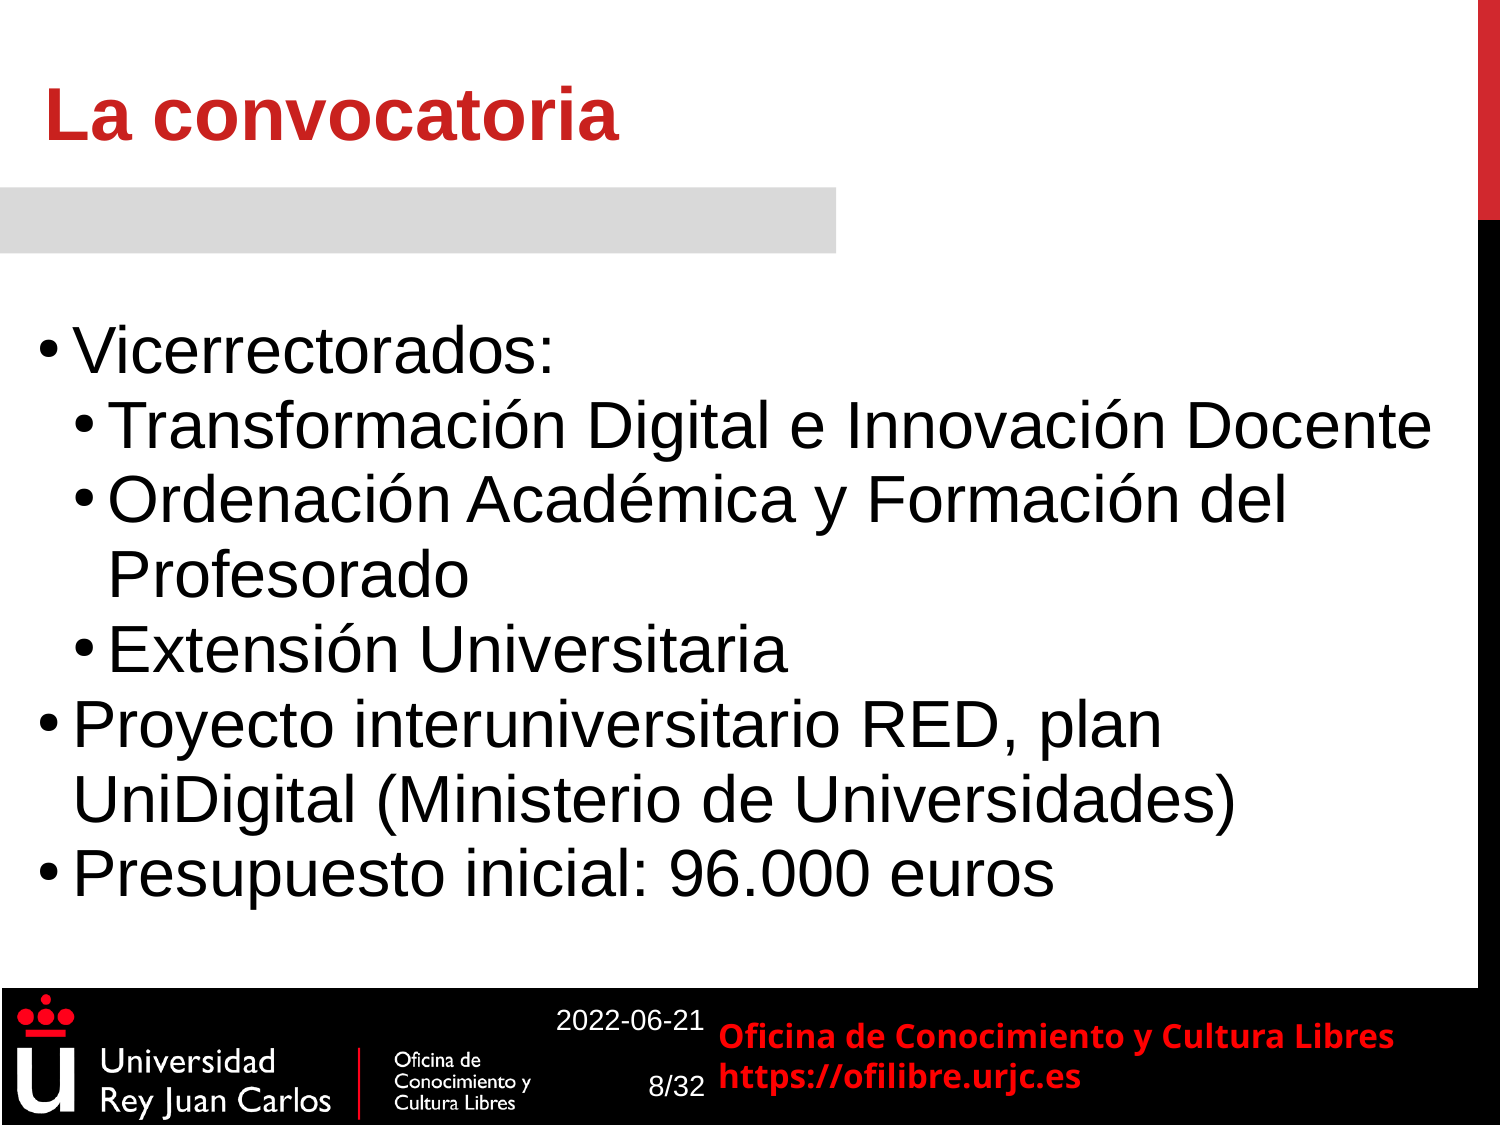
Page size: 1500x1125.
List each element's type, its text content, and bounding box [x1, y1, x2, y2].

title [75, 7, 1425, 196]
text_box La convocatoria [30, 64, 1306, 248]
text_box Vicerrectorados: Transformación Digital e Innovación Docente Ordenación Académica y Formación del Profesorado Extensión Universitaria Proyecto interuniversitario RED, plan UniDigital (Ministerio de Universidades) Presupuesto inicial: 96.000 euros [22, 305, 1463, 933]
picture [17, 994, 531, 1120]
